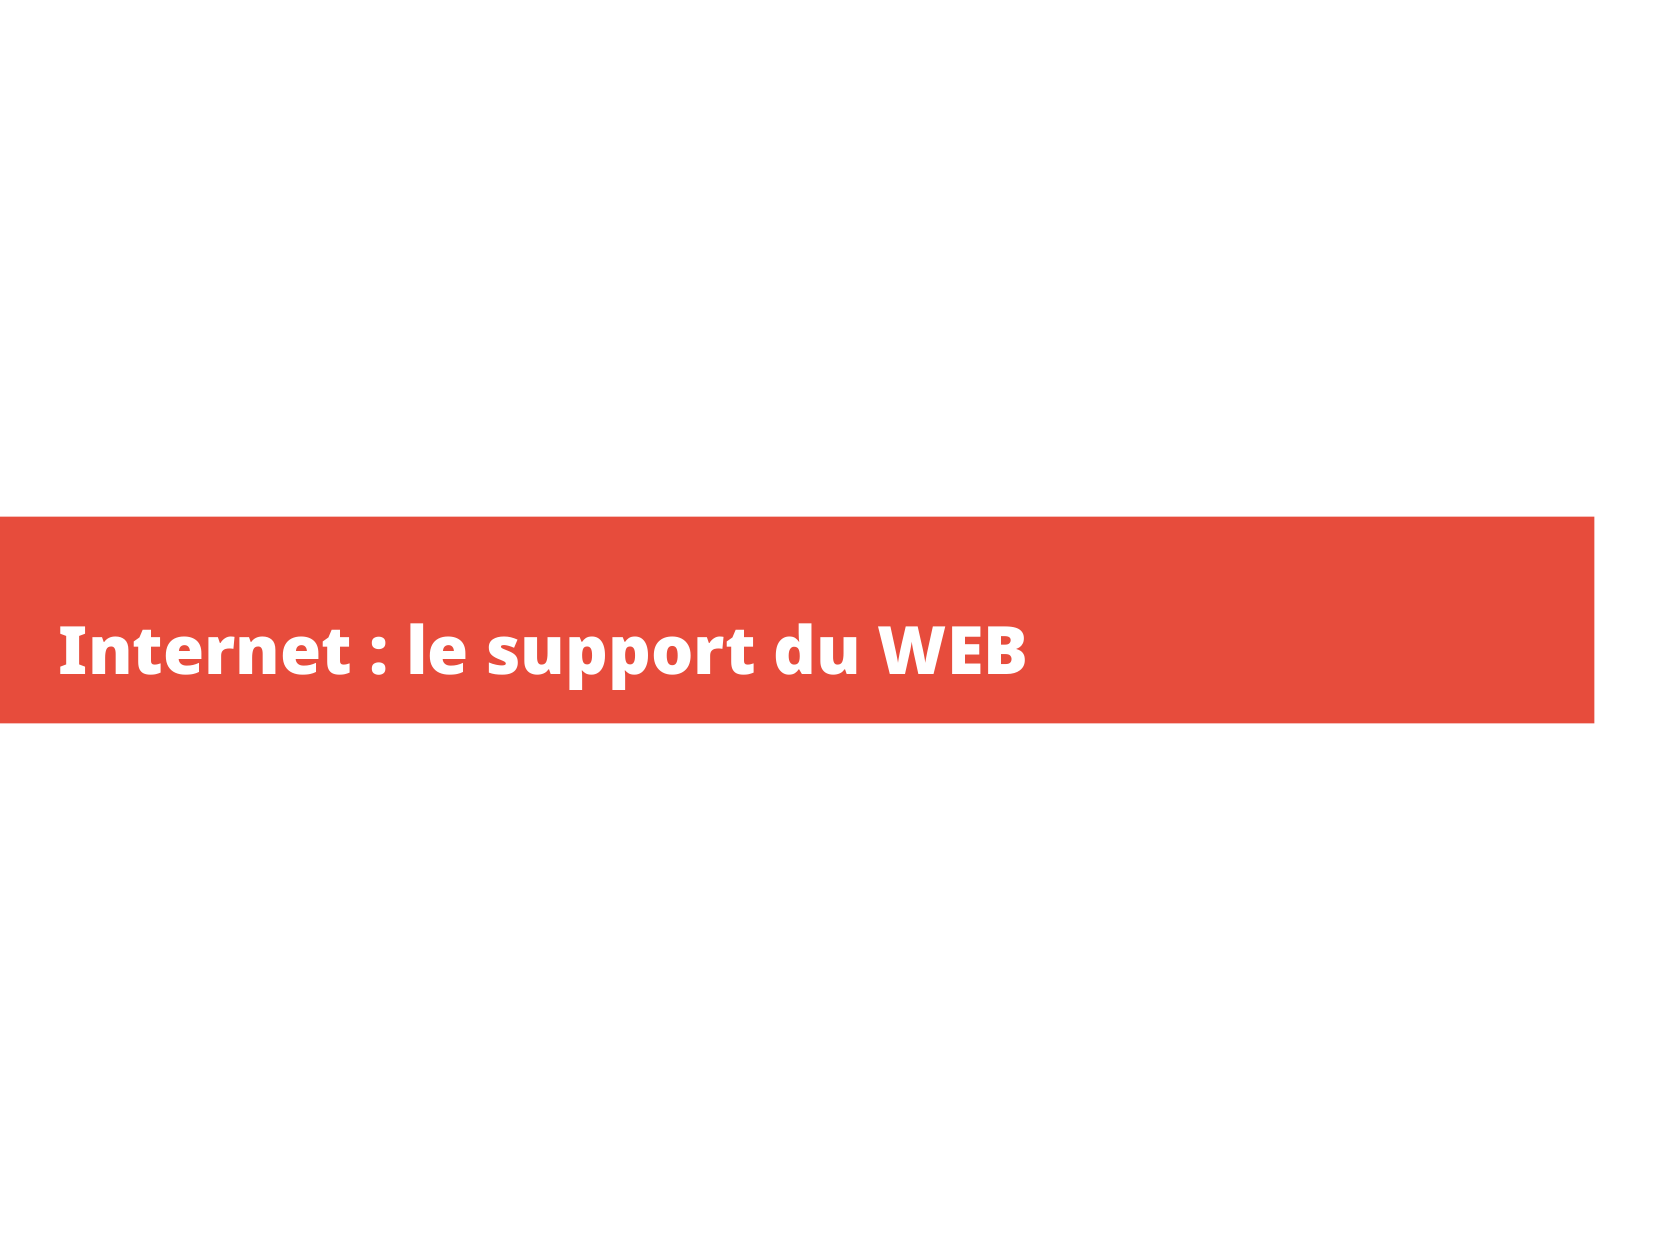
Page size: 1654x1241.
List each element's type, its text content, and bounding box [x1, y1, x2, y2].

title Internet : le support du WEB [59, 546, 1595, 694]
